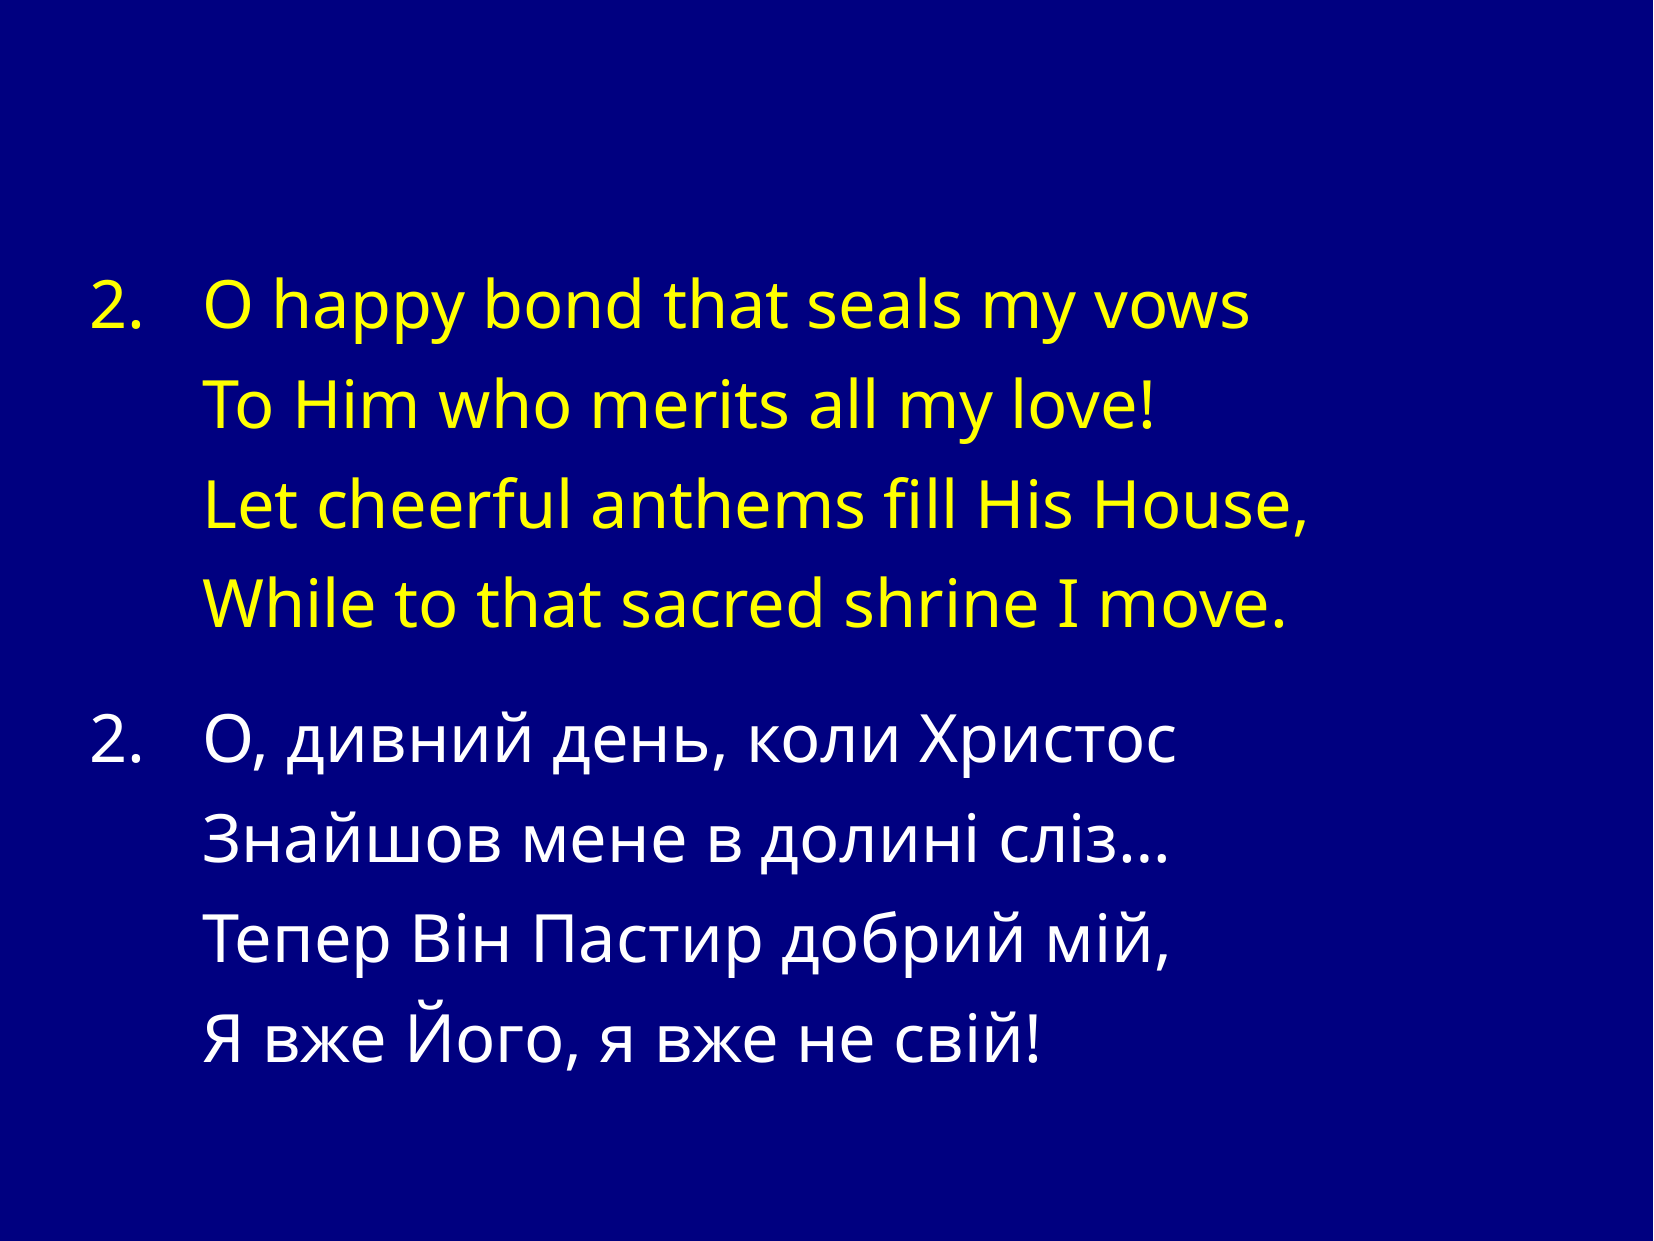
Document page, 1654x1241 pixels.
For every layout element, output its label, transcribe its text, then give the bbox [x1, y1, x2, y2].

text_box 2. O happy bond that seals my vows To Him who merits all my love! Let cheerful anthems fill His House, While to that sacred shrine I move. [75, 150, 1576, 638]
text_box 2. О, дивний день, коли Христос Знайшов мене в долині сліз… Тепер Він Пастир добрий мій, Я вже Його, я вже не свій! [75, 675, 1576, 1163]
